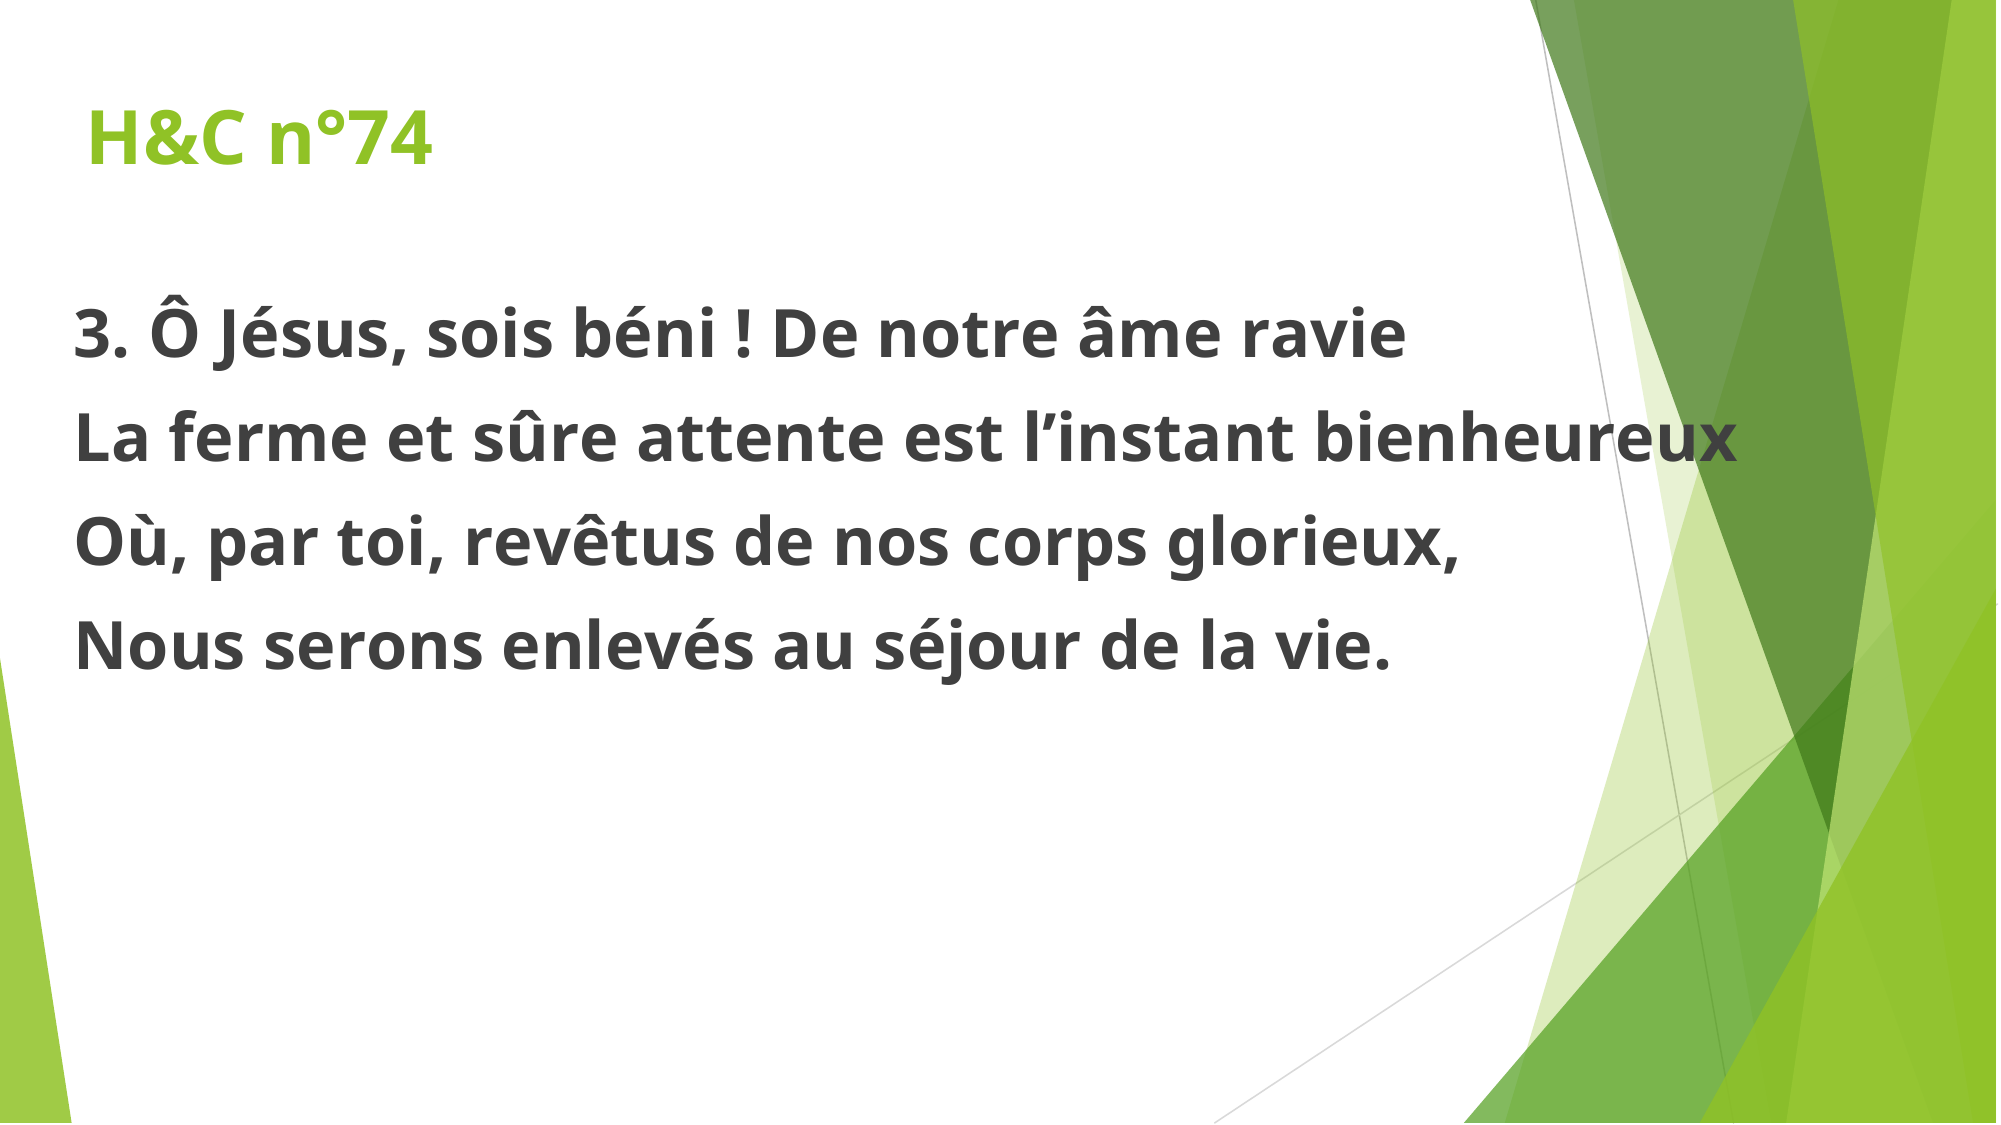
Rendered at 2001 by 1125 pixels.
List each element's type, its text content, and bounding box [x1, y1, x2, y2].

text_box 3. Ô Jésus, sois béni ! De notre âme ravie La ferme et sûre attente est l’instant bienheureux Où, par toi, revêtus de nos corps glorieux, Nous serons enlevés au séjour de la vie. [59, 271, 1985, 1075]
text_box H&C n°74 [70, 82, 497, 189]
